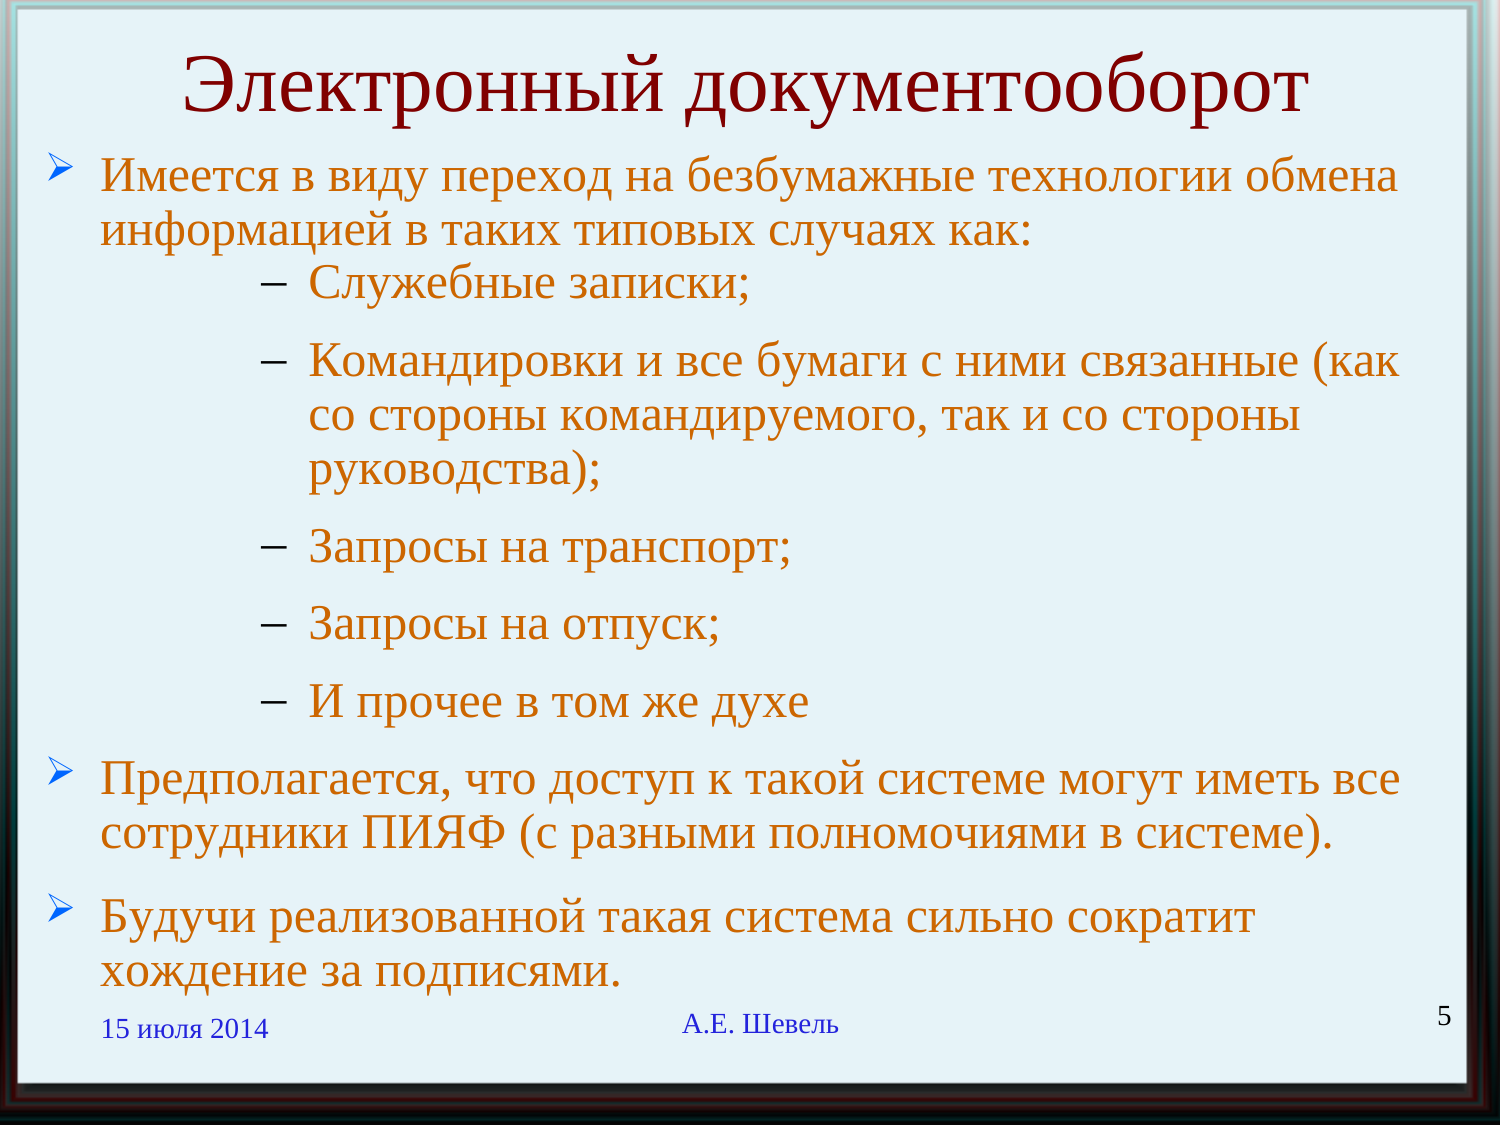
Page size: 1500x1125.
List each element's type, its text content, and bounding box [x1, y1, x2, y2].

picture [0, 0, 1500, 1125]
title Электронный документооборот [0, 0, 1463, 156]
list Имеется в виду переход на безбумажные технологии обмена информацией в таких типовых случаях как: Служебные записки; Командировки и все бумаги с ними связанные (как со стороны командируемого, так и со стороны руководства); Запросы на транспорт; Запросы на отпуск; И прочее в том же духе Предполагается, что доступ к такой системе могут иметь все сотрудники ПИЯФ (с разными полномочиями в системе). Будучи реализованной такая система сильно сократит хождение за подписями. [30, 140, 1472, 1005]
